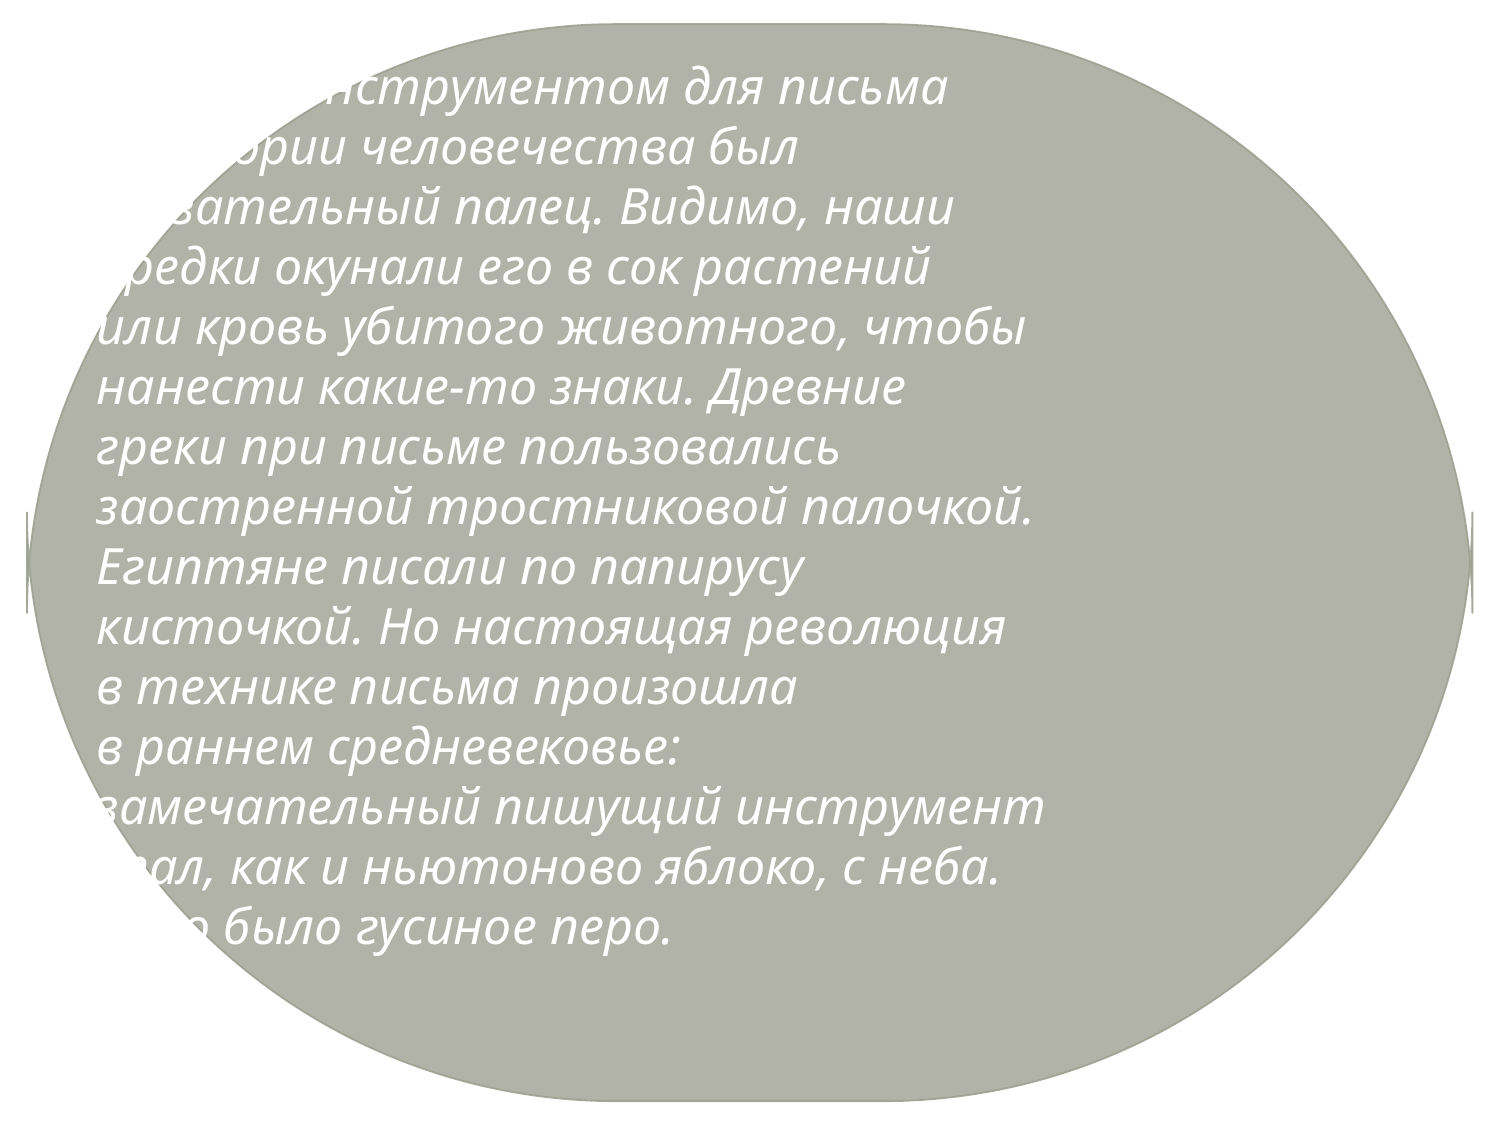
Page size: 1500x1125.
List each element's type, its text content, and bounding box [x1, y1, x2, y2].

text_box Первым инструментом для письма в истории человечества был указательный палец. Видимо, наши предки окунали его в сок растений или кровь убитого животного, чтобы нанести какие-то знаки. Древние греки при письме пользовались заостренной тростниковой палочкой. Египтяне писали по папирусу кисточкой. Но настоящая революция в технике письма произошла в раннем средневековье: замечательный пишущий инструмент упал, как и ньютоново яблоко, с неба. Это было гусиное перо. [82, 46, 1442, 962]
